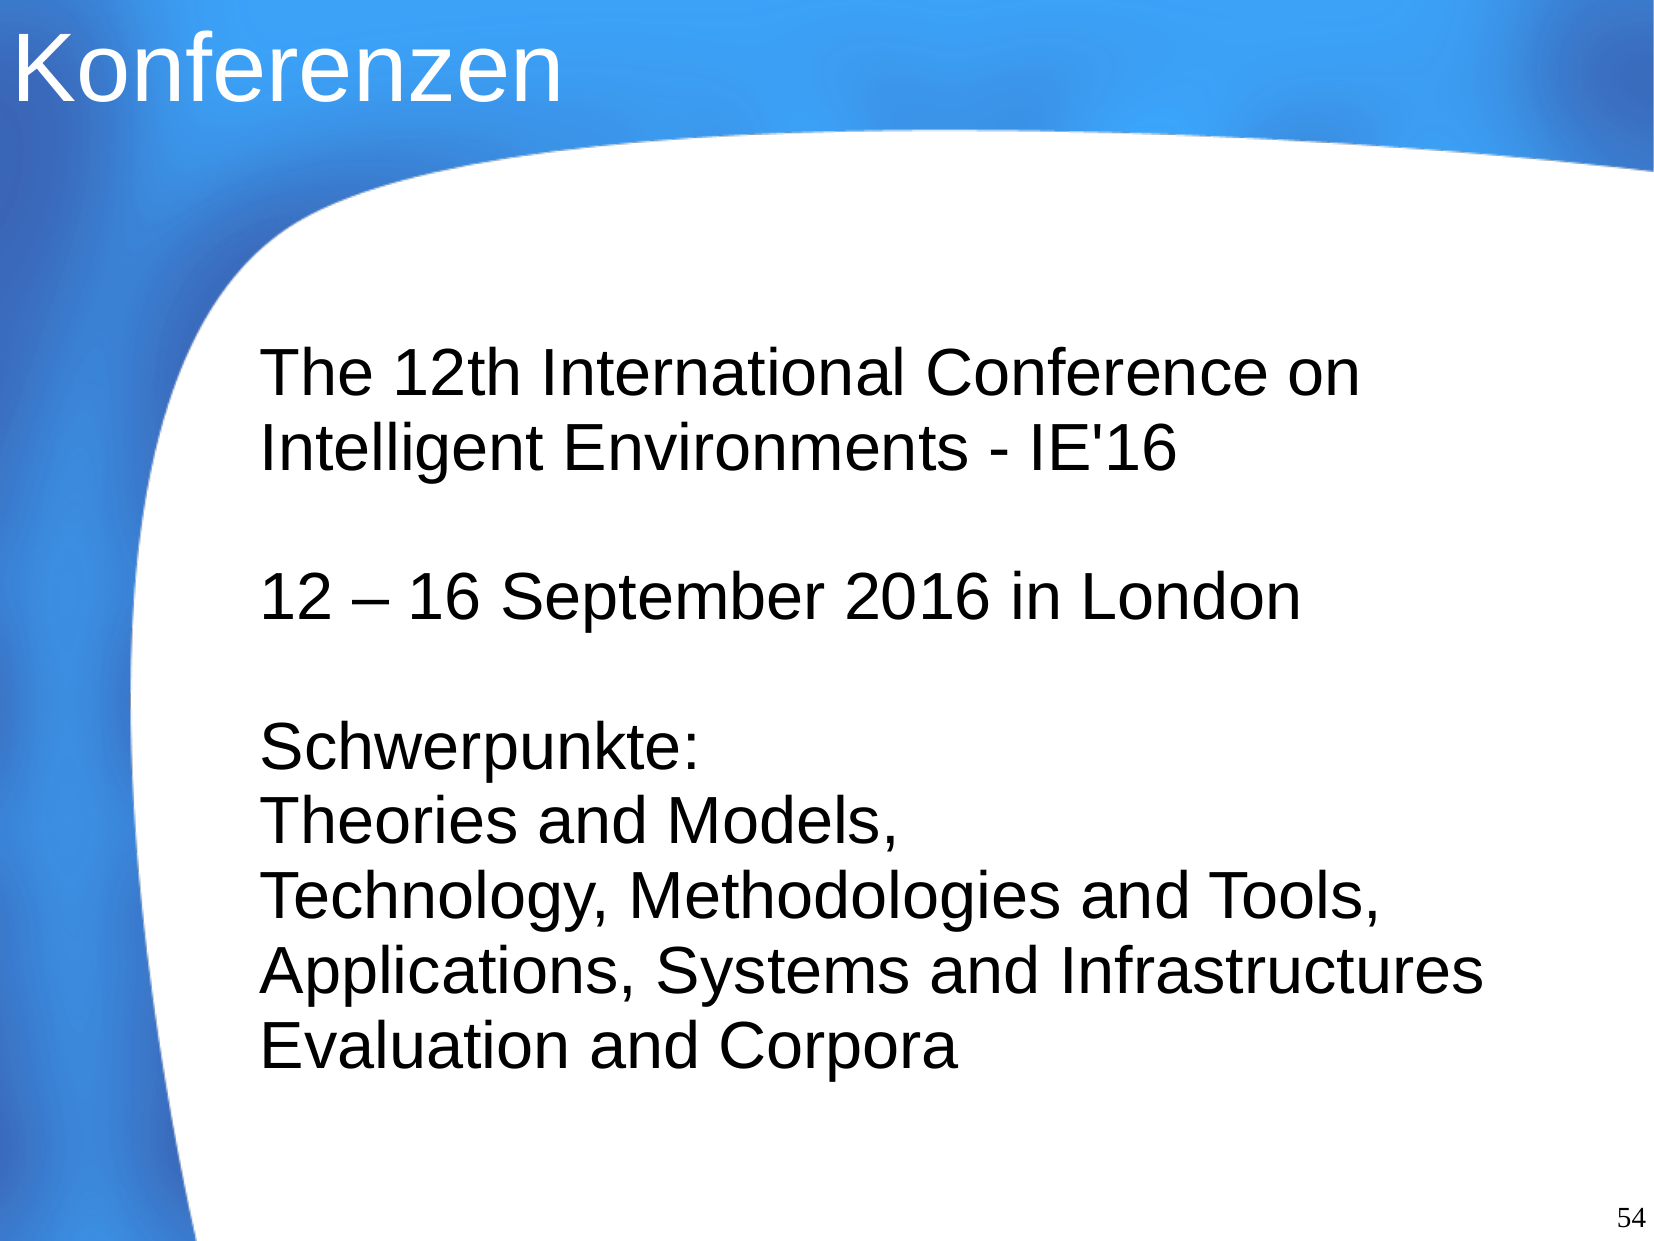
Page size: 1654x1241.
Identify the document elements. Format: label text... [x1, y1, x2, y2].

title Konferenzen [11, 13, 697, 123]
picture [0, 0, 1654, 1241]
subtitle The 12th International Conference on Intelligent Environments - IE'16 12 – 16 September 2016 in London Schwerpunkte: Theories and Models, Technology, Methodologies and Tools, Applications, Systems and Infrastructures Evaluation and Corpora [259, 248, 1560, 1170]
